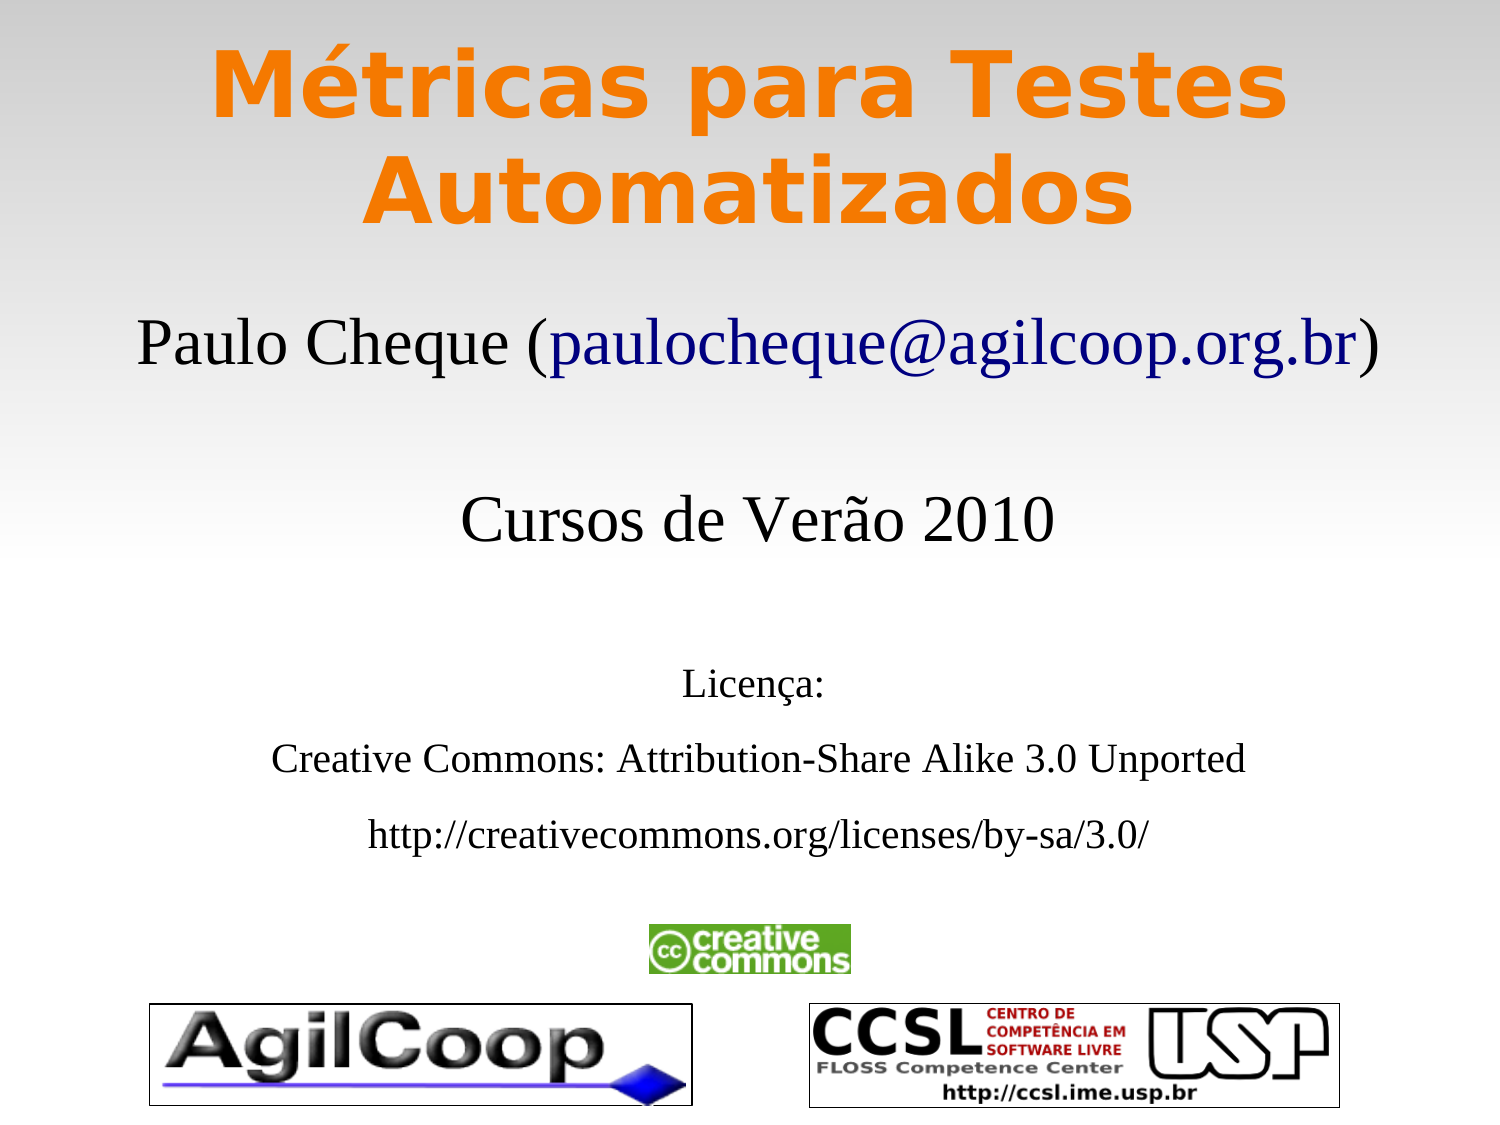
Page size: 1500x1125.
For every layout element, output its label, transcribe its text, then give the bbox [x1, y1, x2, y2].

picture [161, 1034, 686, 1106]
text_box [809, 1034, 813, 1108]
title Métricas para Testes Automatizados [75, 31, 1425, 246]
picture [813, 1034, 1329, 1108]
list Paulo Cheque (paulocheque@agilcoop.org.br) Cursos de Verão 2010 Licença: Creative Commons: Attribution-Share Alike 3.0 Unported http://creativecommons.org/licenses/by-sa/3.0/ [75, 304, 1425, 1034]
text_box [148, 1034, 161, 1106]
text_box [1329, 1034, 1340, 1108]
text_box [686, 1034, 692, 1106]
